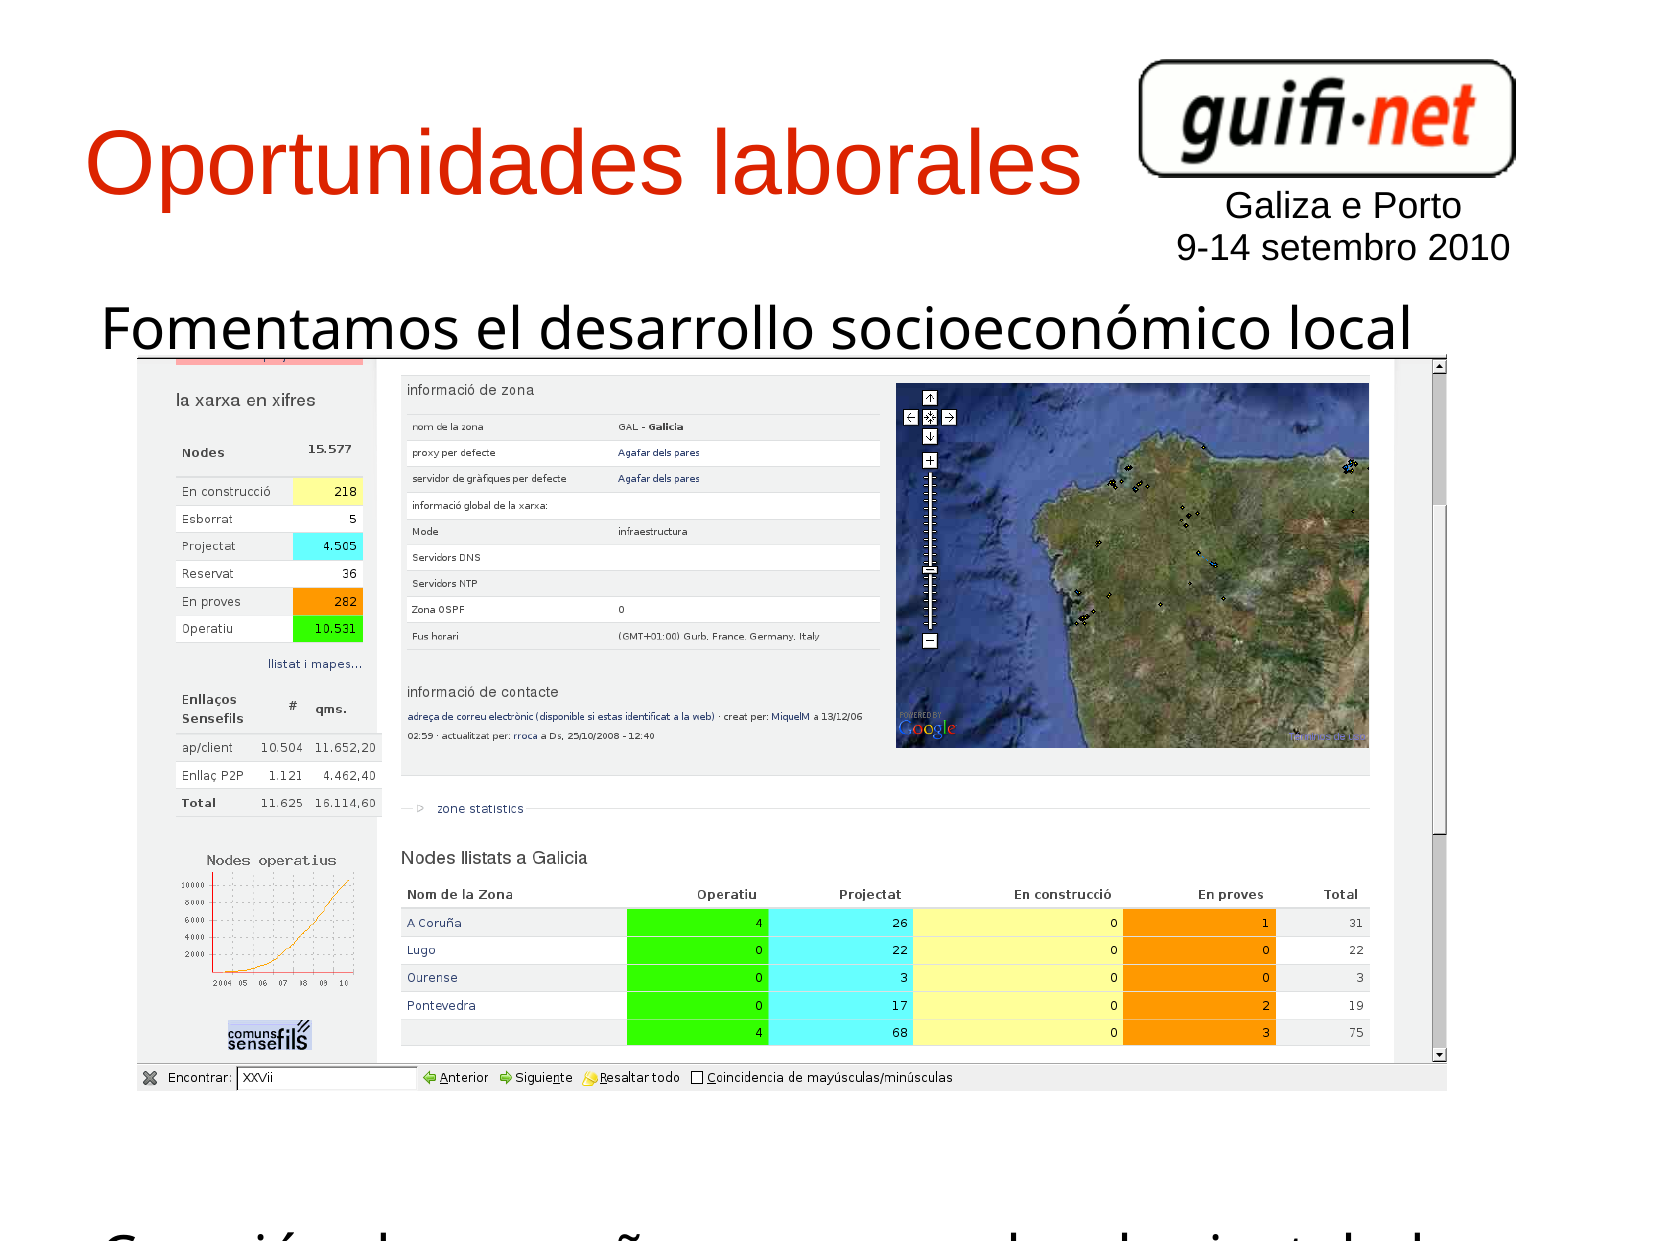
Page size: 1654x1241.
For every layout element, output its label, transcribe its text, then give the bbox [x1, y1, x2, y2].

picture [1137, 59, 1516, 177]
title Oportunidades laborales [76, 59, 1093, 267]
list Fomentamos el desarrollo socioeconómico local Creación de pequeñas empresas locales instaladoras de nodos [82, 290, 1571, 1241]
picture [137, 354, 1447, 1091]
text_box Galiza e Porto 9-14 setembro 2010 [1033, 177, 1654, 277]
text_box [1299, 324, 1477, 395]
